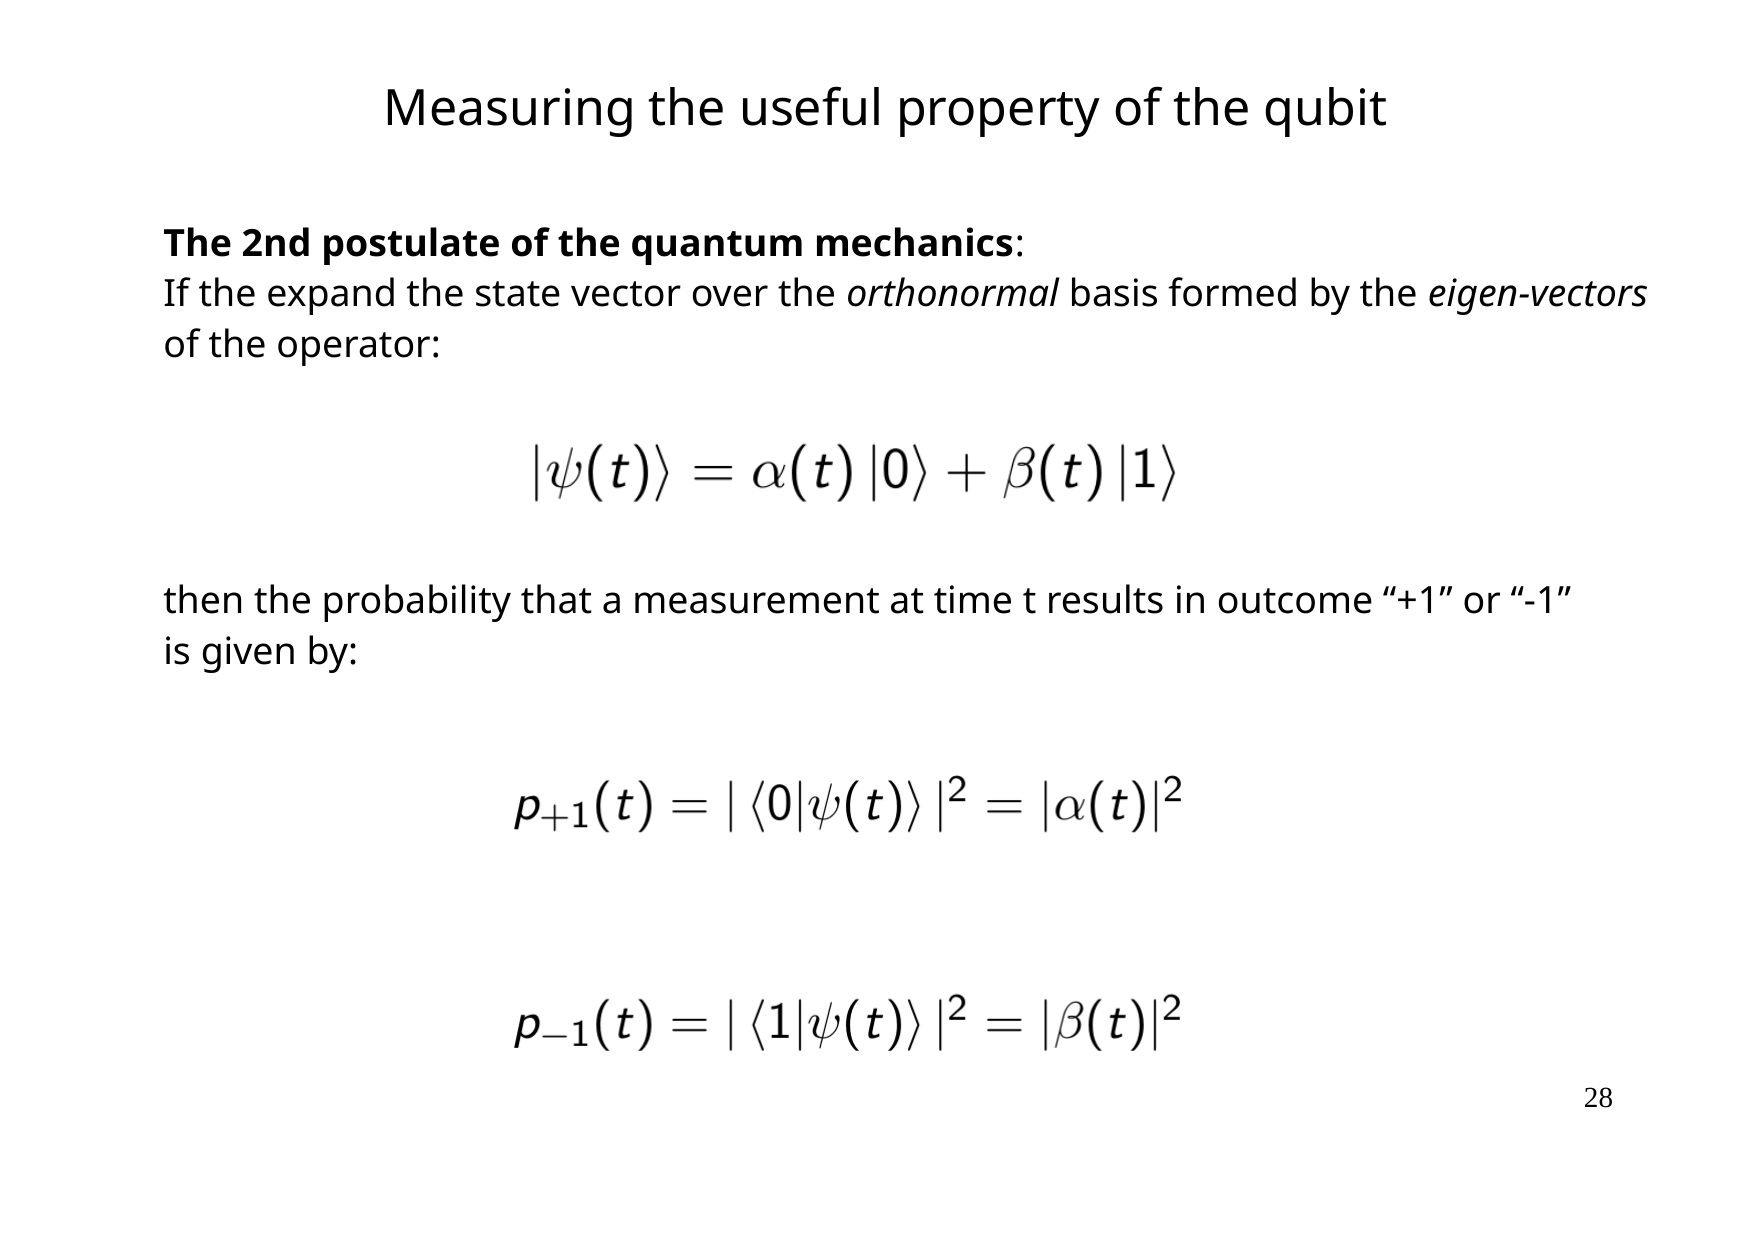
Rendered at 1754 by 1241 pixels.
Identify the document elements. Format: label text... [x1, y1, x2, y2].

picture [481, 736, 1232, 1091]
picture [480, 406, 1231, 535]
chart [822, 591, 834, 620]
text_box The 2nd postulate of the quantum mechanics: If the expand the state vector over the orthonormal basis formed by the eigen-vectors of the operator: then the probability that a measurement at time t results in outcome “+1” or “-1” is given by: [148, 208, 1646, 667]
text_box Measuring the useful property of the qubit [369, 64, 1385, 145]
